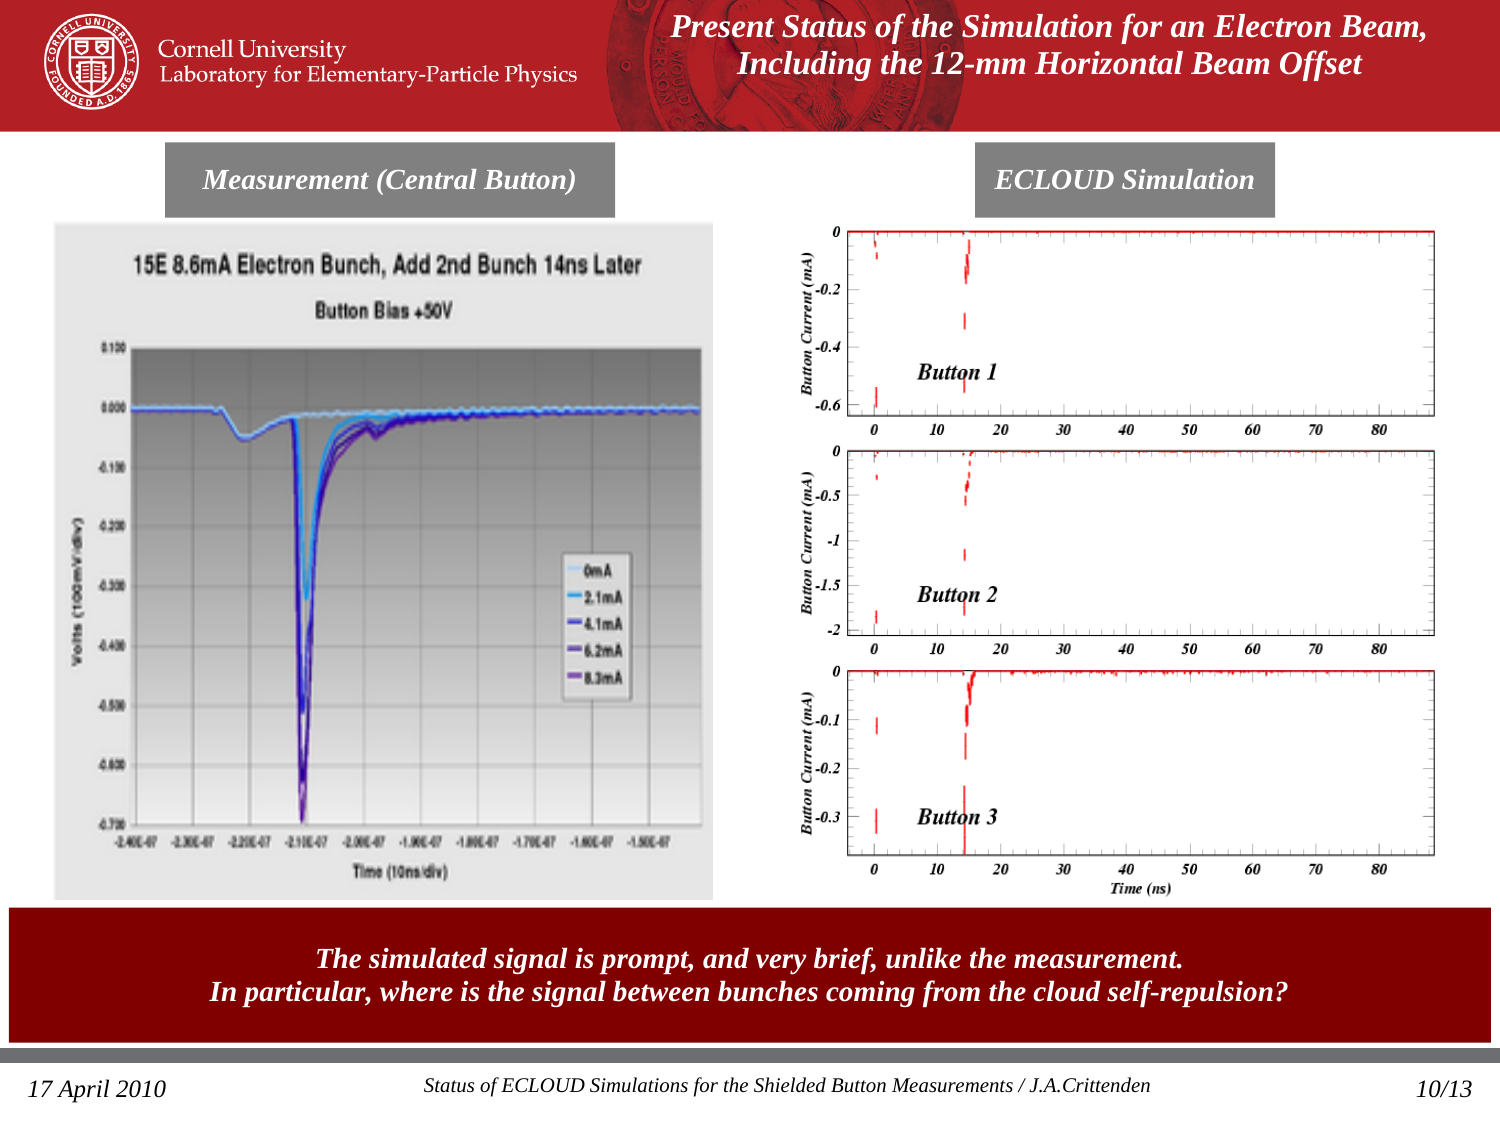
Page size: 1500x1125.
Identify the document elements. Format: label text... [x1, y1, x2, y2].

picture [52, 220, 713, 901]
text_box The simulated signal is prompt, and very brief, unlike the measurement. In particular, where is the signal between bunches coming from the cloud self-repulsion? [8, 907, 1491, 1043]
text_box Measurement (Central Button) [165, 142, 616, 218]
text_box Present Status of the Simulation for an Electron Beam, Including the 12-mm Horizontal Beam Offset [599, 0, 1500, 113]
text_box ECLOUD Simulation [975, 142, 1276, 218]
picture [0, 0, 1500, 132]
picture [787, 220, 1448, 901]
